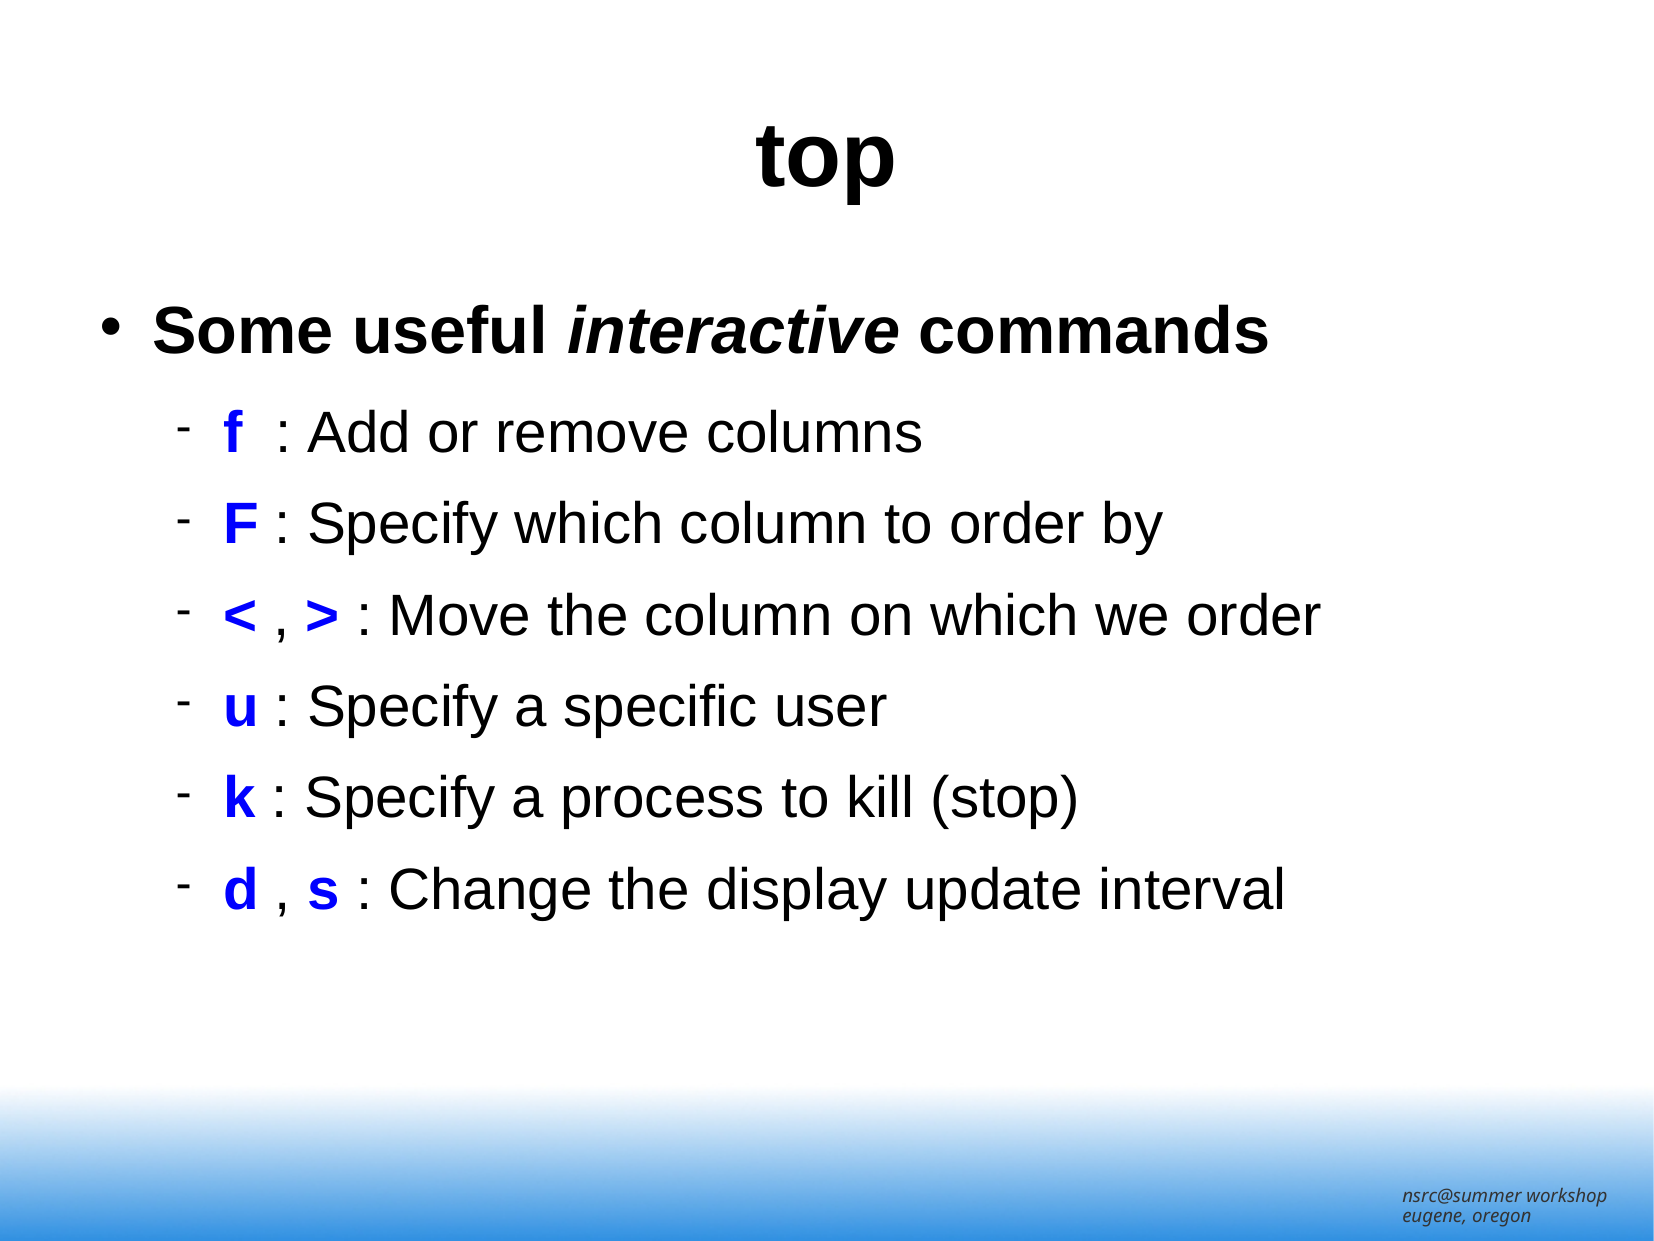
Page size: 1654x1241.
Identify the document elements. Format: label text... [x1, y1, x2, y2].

title top [82, 49, 1571, 257]
picture [0, 1083, 1654, 1241]
list Some useful interactive commands f : Add or remove columns F : Specify which column to order by < , > : Move the column on which we order u : Specify a specific user k : Specify a process to kill (stop) d , s : Change the display update interval [82, 290, 1571, 1109]
